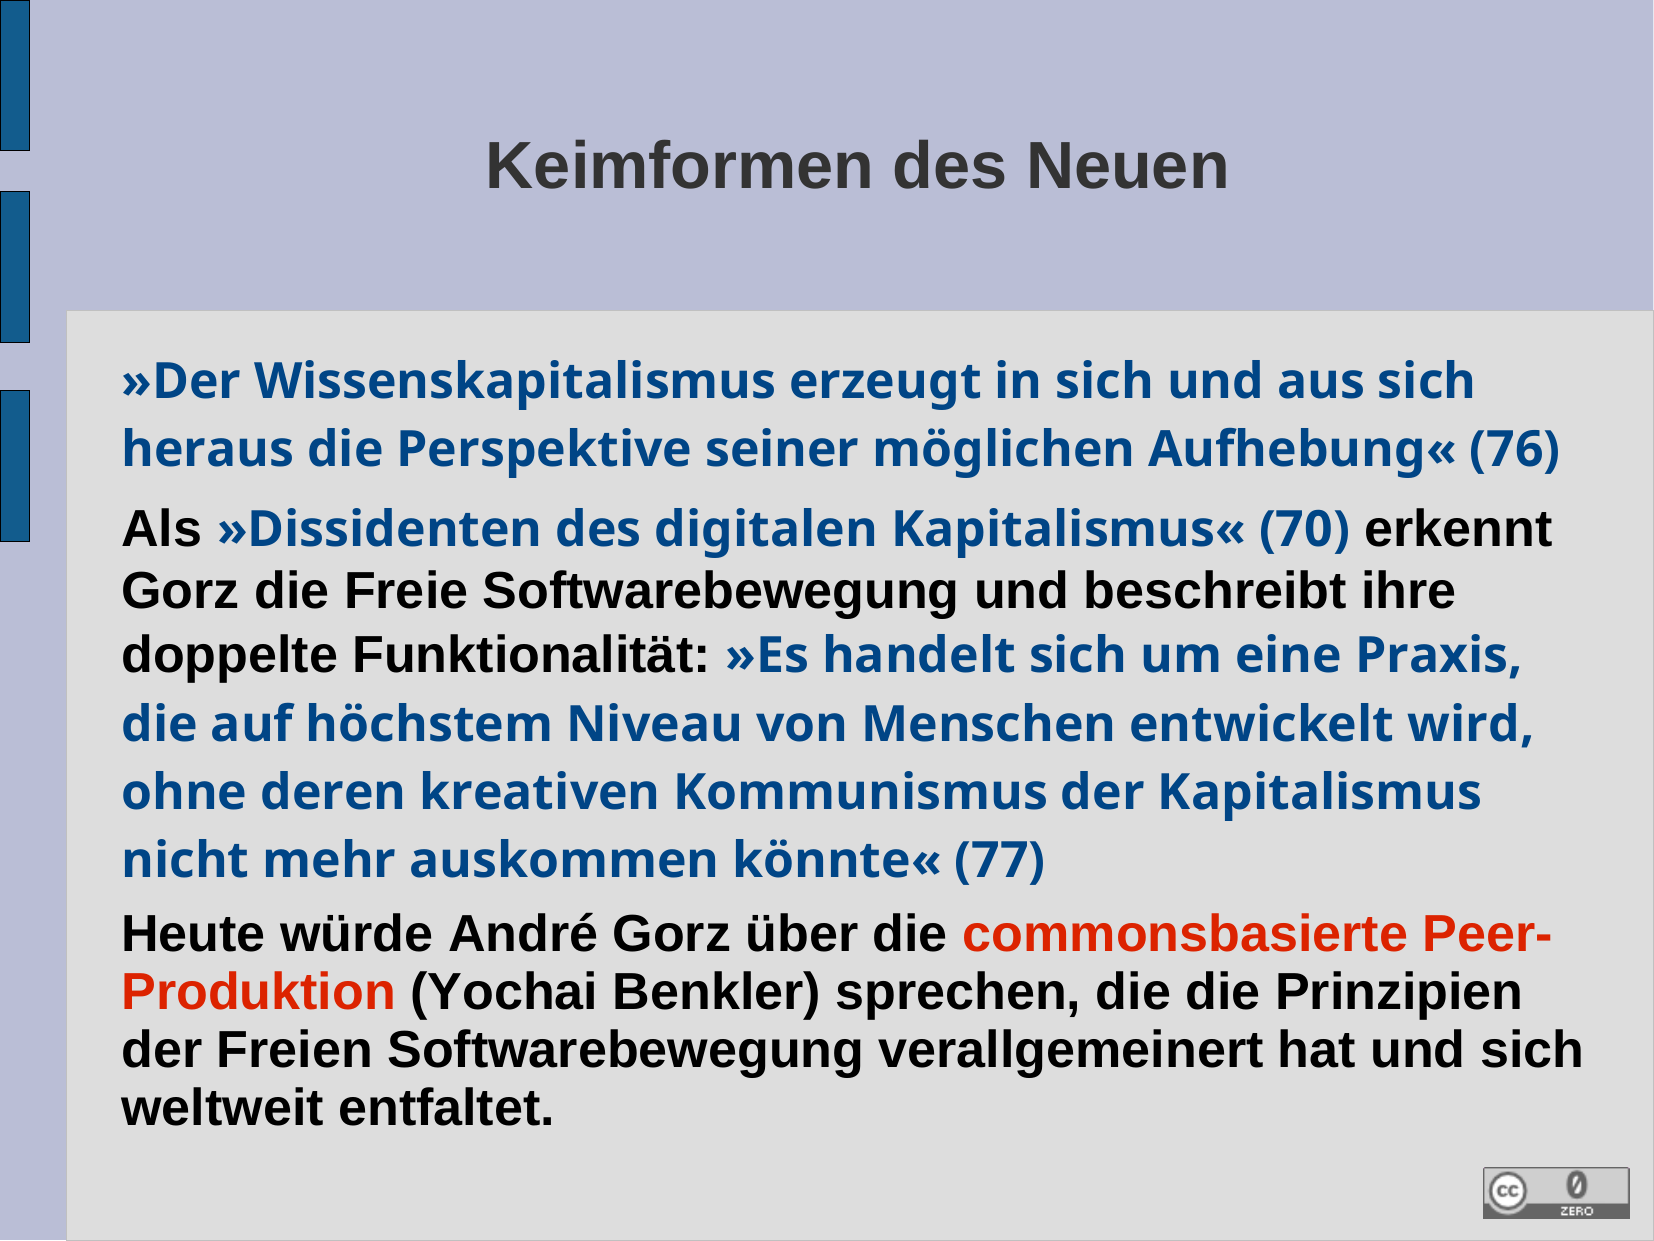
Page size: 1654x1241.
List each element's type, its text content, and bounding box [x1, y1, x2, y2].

picture [1483, 1167, 1630, 1219]
list »Der Wissenskapitalismus erzeugt in sich und aus sich heraus die Perspektive seiner möglichen Aufhebung« (76) Als »Dissidenten des digitalen Kapitalismus« (70) erkennt Gorz die Freie Softwarebewegung und beschreibt ihre doppelte Funktionalität: »Es handelt sich um eine Praxis, die auf höchstem Niveau von Menschen entwickelt wird, ohne deren kreativen Kommunismus der Kapitalismus nicht mehr auskommen könnte« (77) Heute würde André Gorz über die commonsbasierte Peer-Produktion (Yochai Benkler) sprechen, die die Prinzipien der Freien Softwarebewegung verallgemeinert hat und sich weltweit entfaltet. [121, 344, 1595, 1152]
title Keimformen des Neuen [121, 61, 1595, 269]
